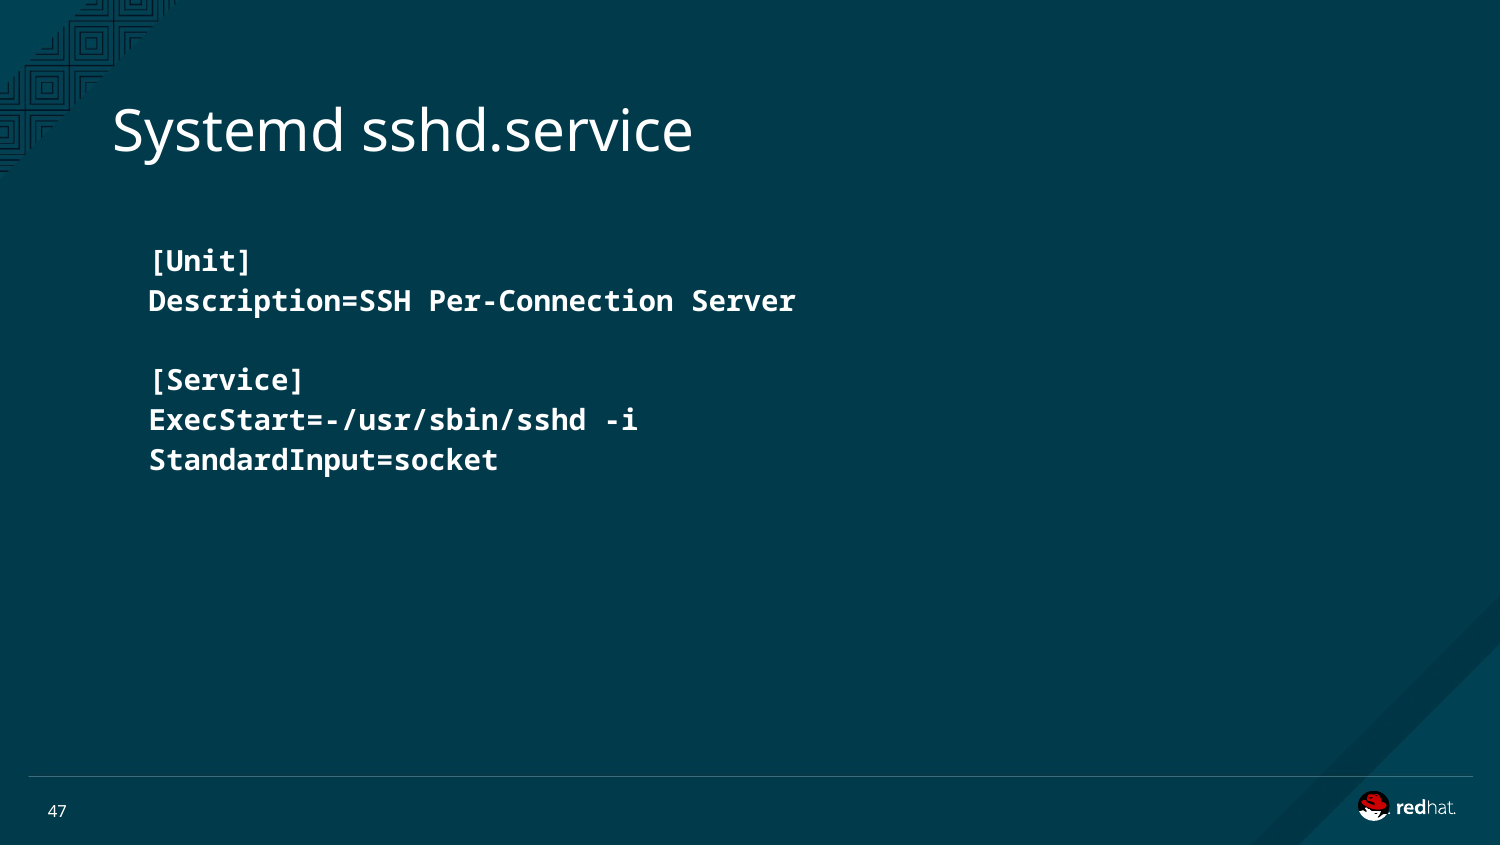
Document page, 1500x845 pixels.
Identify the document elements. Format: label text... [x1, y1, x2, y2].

text_box [Unit] Description=SSH Per-Connection Server [Service] ExecStart=-/usr/sbin/sshd -i StandardInput=socket [112, 240, 884, 646]
picture [99, 38, 103, 49]
title Systemd sshd.service [112, 0, 1388, 169]
